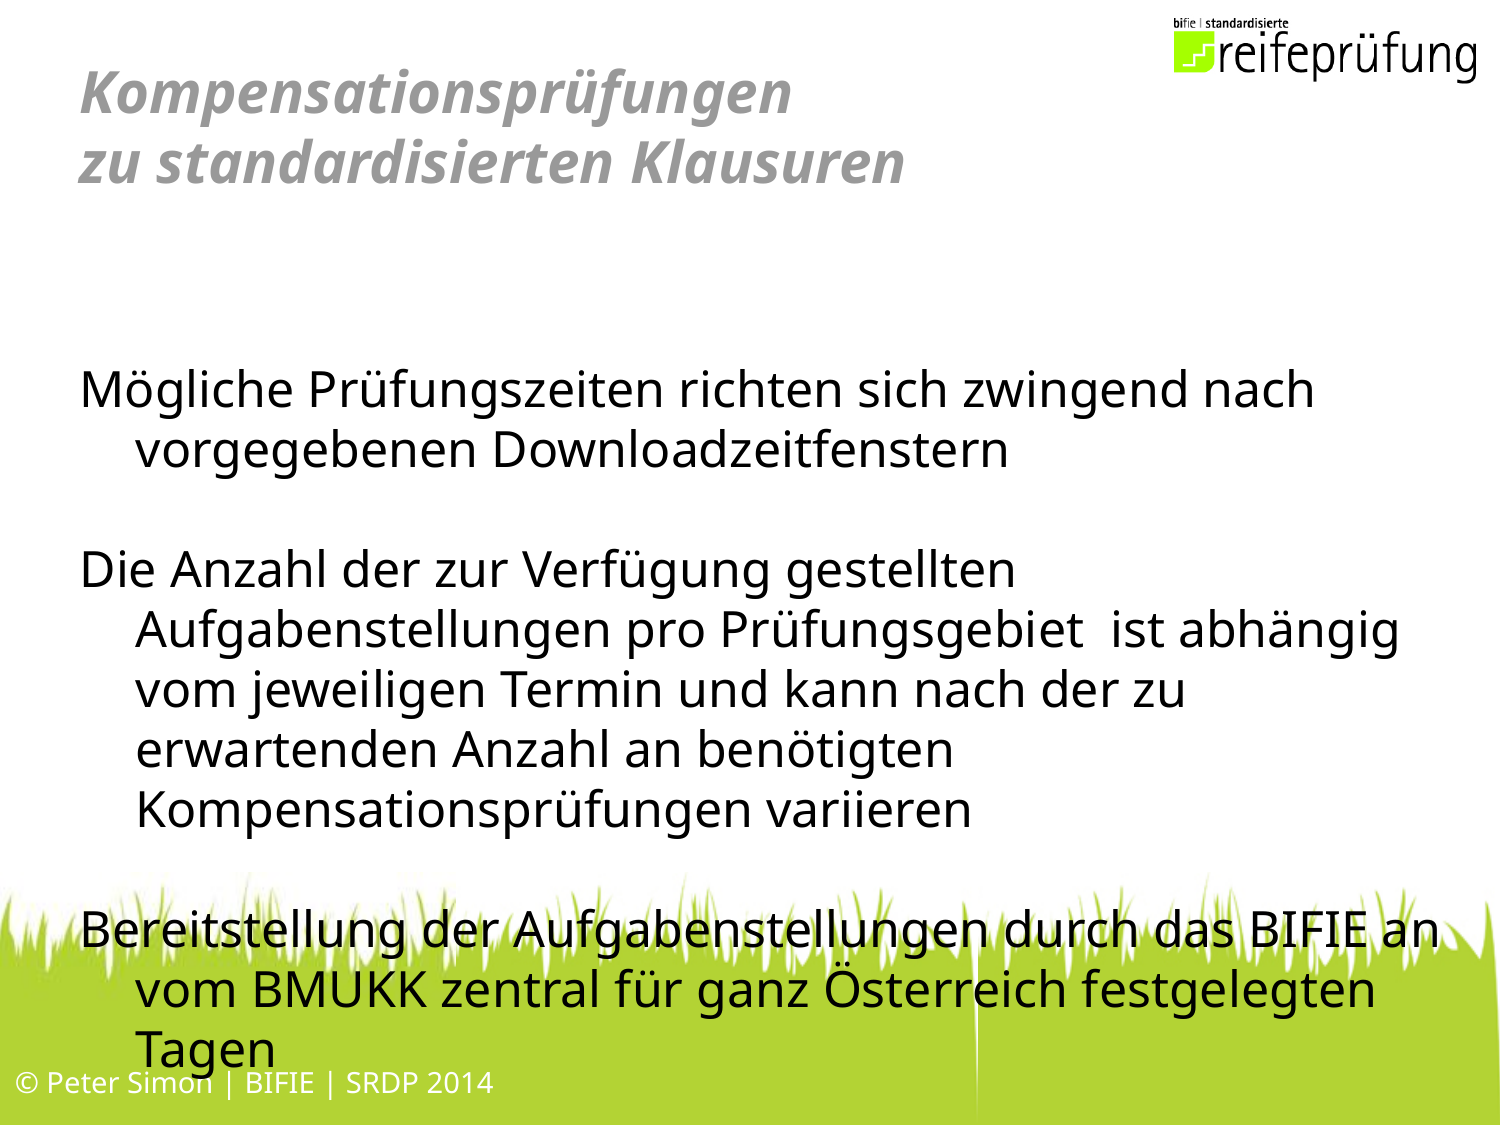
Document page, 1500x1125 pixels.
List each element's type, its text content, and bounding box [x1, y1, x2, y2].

title Kompensationsprüfungen zu standardisierten Klausuren [64, 42, 1459, 208]
picture [0, 872, 1500, 1125]
list Mögliche Prüfungszeiten richten sich zwingend nach vorgegebenen Downloadzeitfenstern Die Anzahl der zur Verfügung gestellten Aufgabenstellungen pro Prüfungsgebiet ist abhängig vom jeweiligen Termin und kann nach der zu erwartenden Anzahl an benötigten Kompensationsprüfungen variieren Bereitstellung der Aufgabenstellungen durch das BIFIE an vom BMUKK zentral für ganz Österreich festgelegten Tagen [64, 350, 1459, 1005]
picture [1172, 14, 1476, 86]
